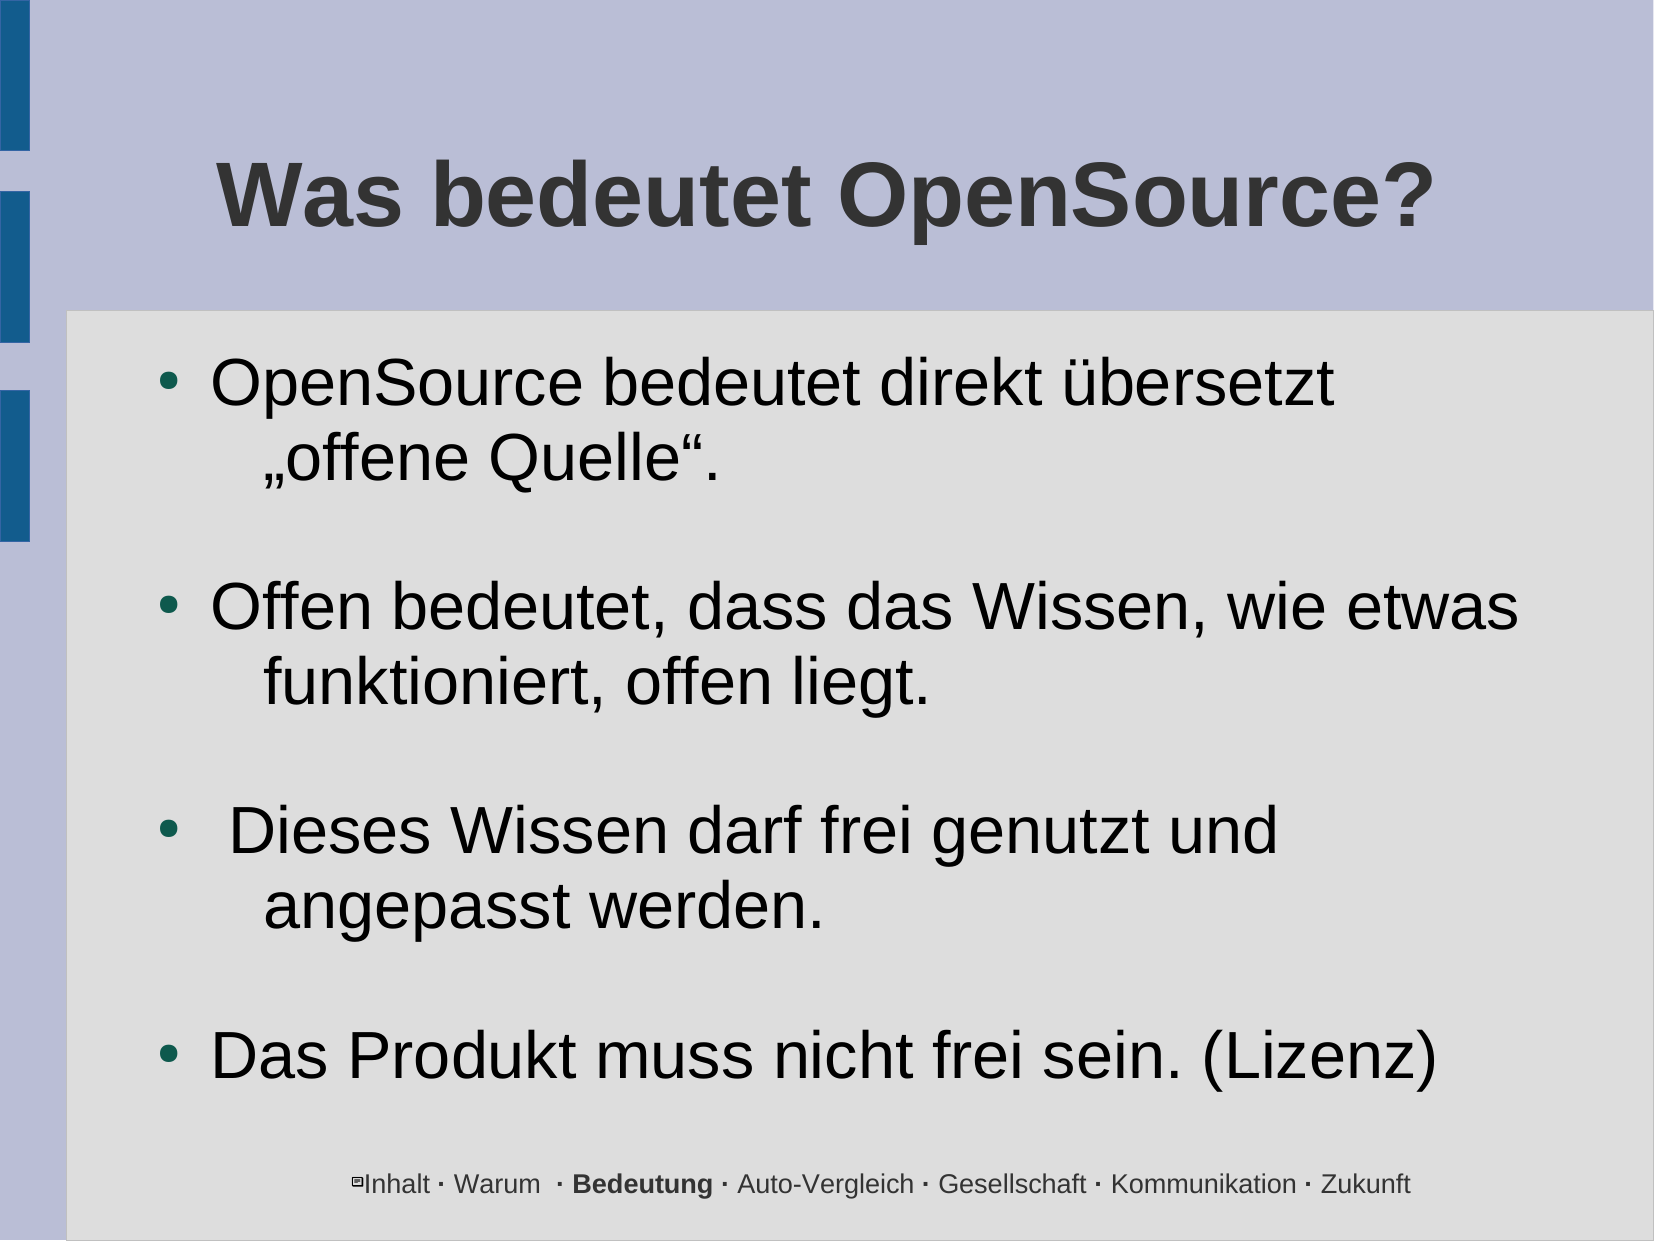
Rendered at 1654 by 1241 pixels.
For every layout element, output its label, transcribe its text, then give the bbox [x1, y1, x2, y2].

list OpenSource bedeutet direkt übersetzt „offene Quelle“. Offen bedeutet, dass das Wissen, wie etwas funktioniert, offen liegt. Dieses Wissen darf frei genutzt und angepasst werden. Das Produkt muss nicht frei sein. (Lizenz) [121, 344, 1534, 1127]
title Was bedeutet OpenSource? [121, 91, 1534, 299]
title Inhalt · Warum · Bedeutung · Auto-Vergleich · Gesellschaft · Kommunikation · Zukunft [115, 1159, 1528, 1209]
